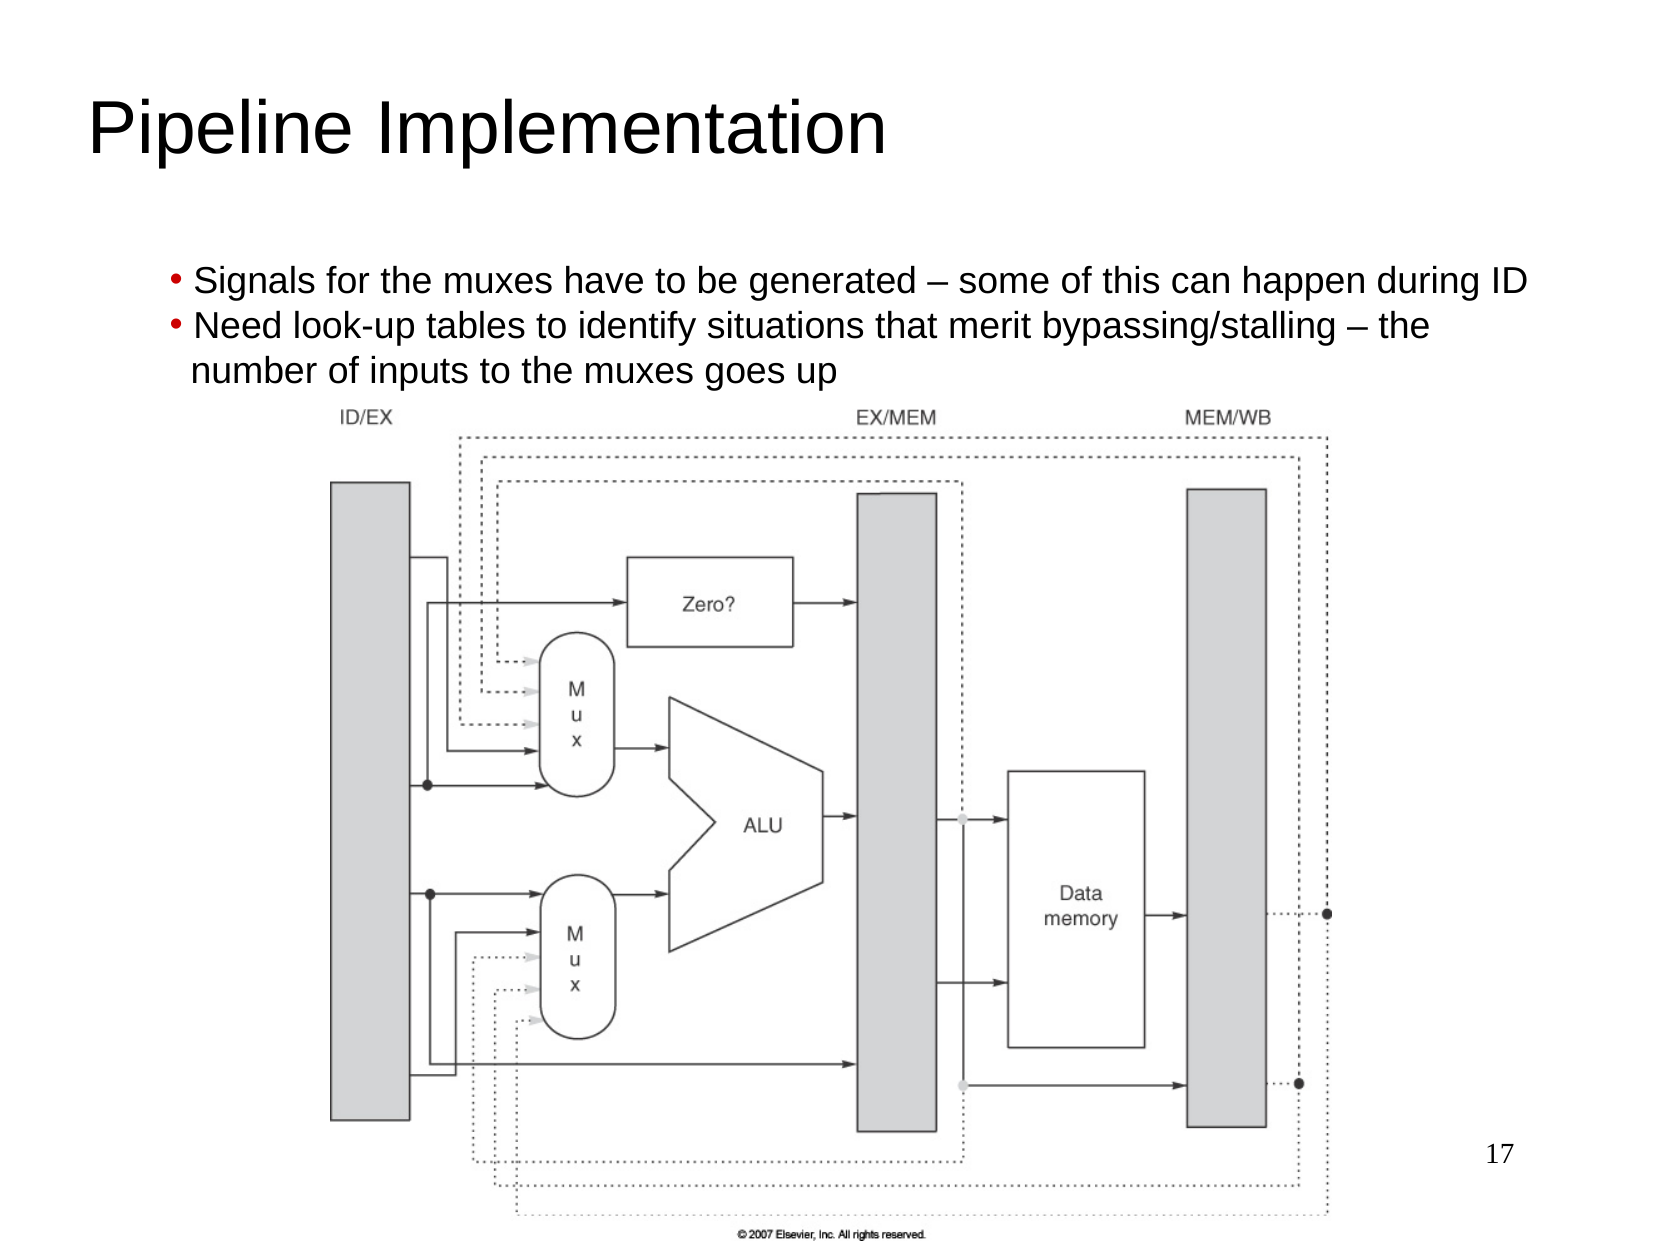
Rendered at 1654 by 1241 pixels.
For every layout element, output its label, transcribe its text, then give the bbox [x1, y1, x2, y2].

text_box <number> [1332, 1129, 1530, 1213]
text_box Signals for the muxes have to be generated – some of this can happen during ID Need look-up tables to identify situations that merit bypassing/stalling – the number of inputs to the muxes goes up [154, 247, 1544, 399]
picture [330, 409, 1332, 1241]
text_box Pipeline Implementation [72, 71, 904, 177]
